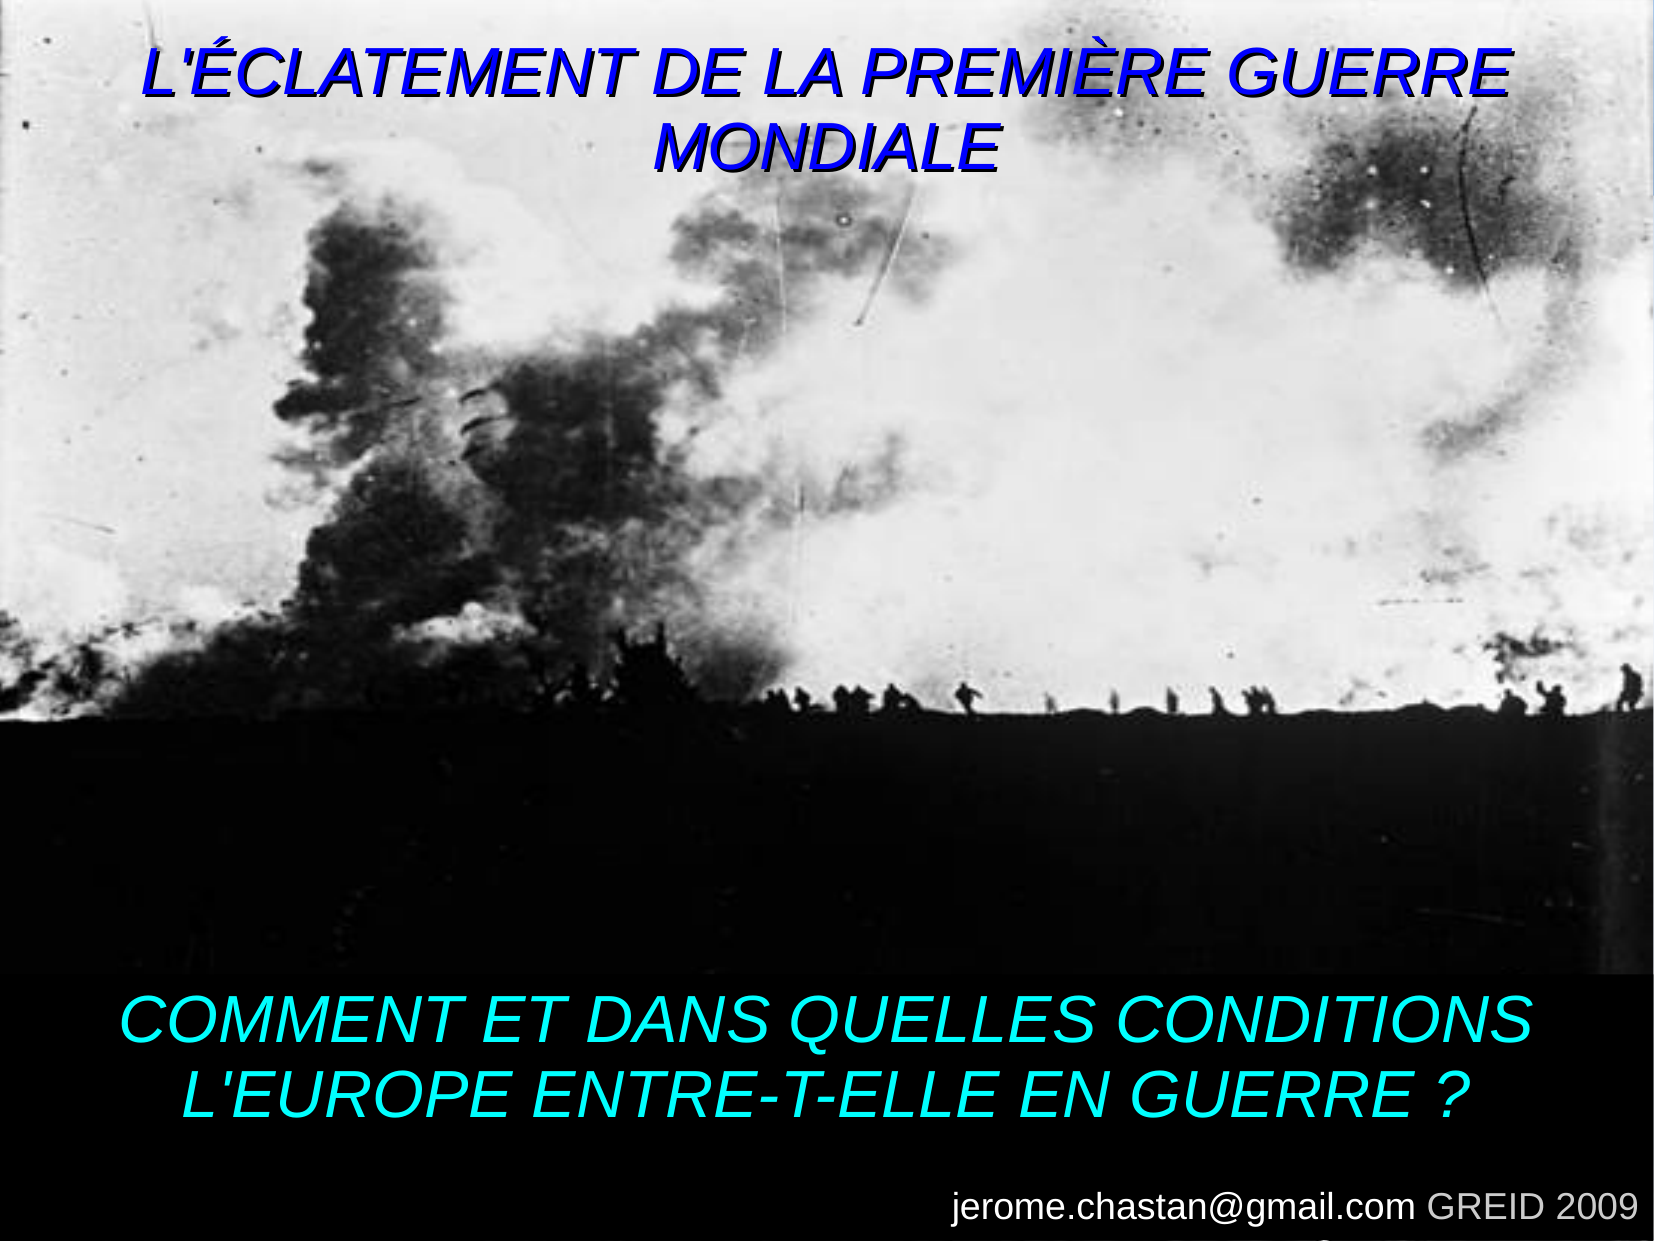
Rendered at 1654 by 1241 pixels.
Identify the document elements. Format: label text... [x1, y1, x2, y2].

text_box jerome.chastan@gmail.com GREID 2009 [746, 1178, 1654, 1235]
text_box L'ÉCLATEMENT DE LA PREMIÈRE GUERRE MONDIALE [118, 26, 1536, 266]
text_box COMMENT ET DANS QUELLES CONDITIONS L'EUROPE ENTRE-T-ELLE EN GUERRE ? [0, 974, 1654, 1241]
picture [0, 0, 1654, 974]
